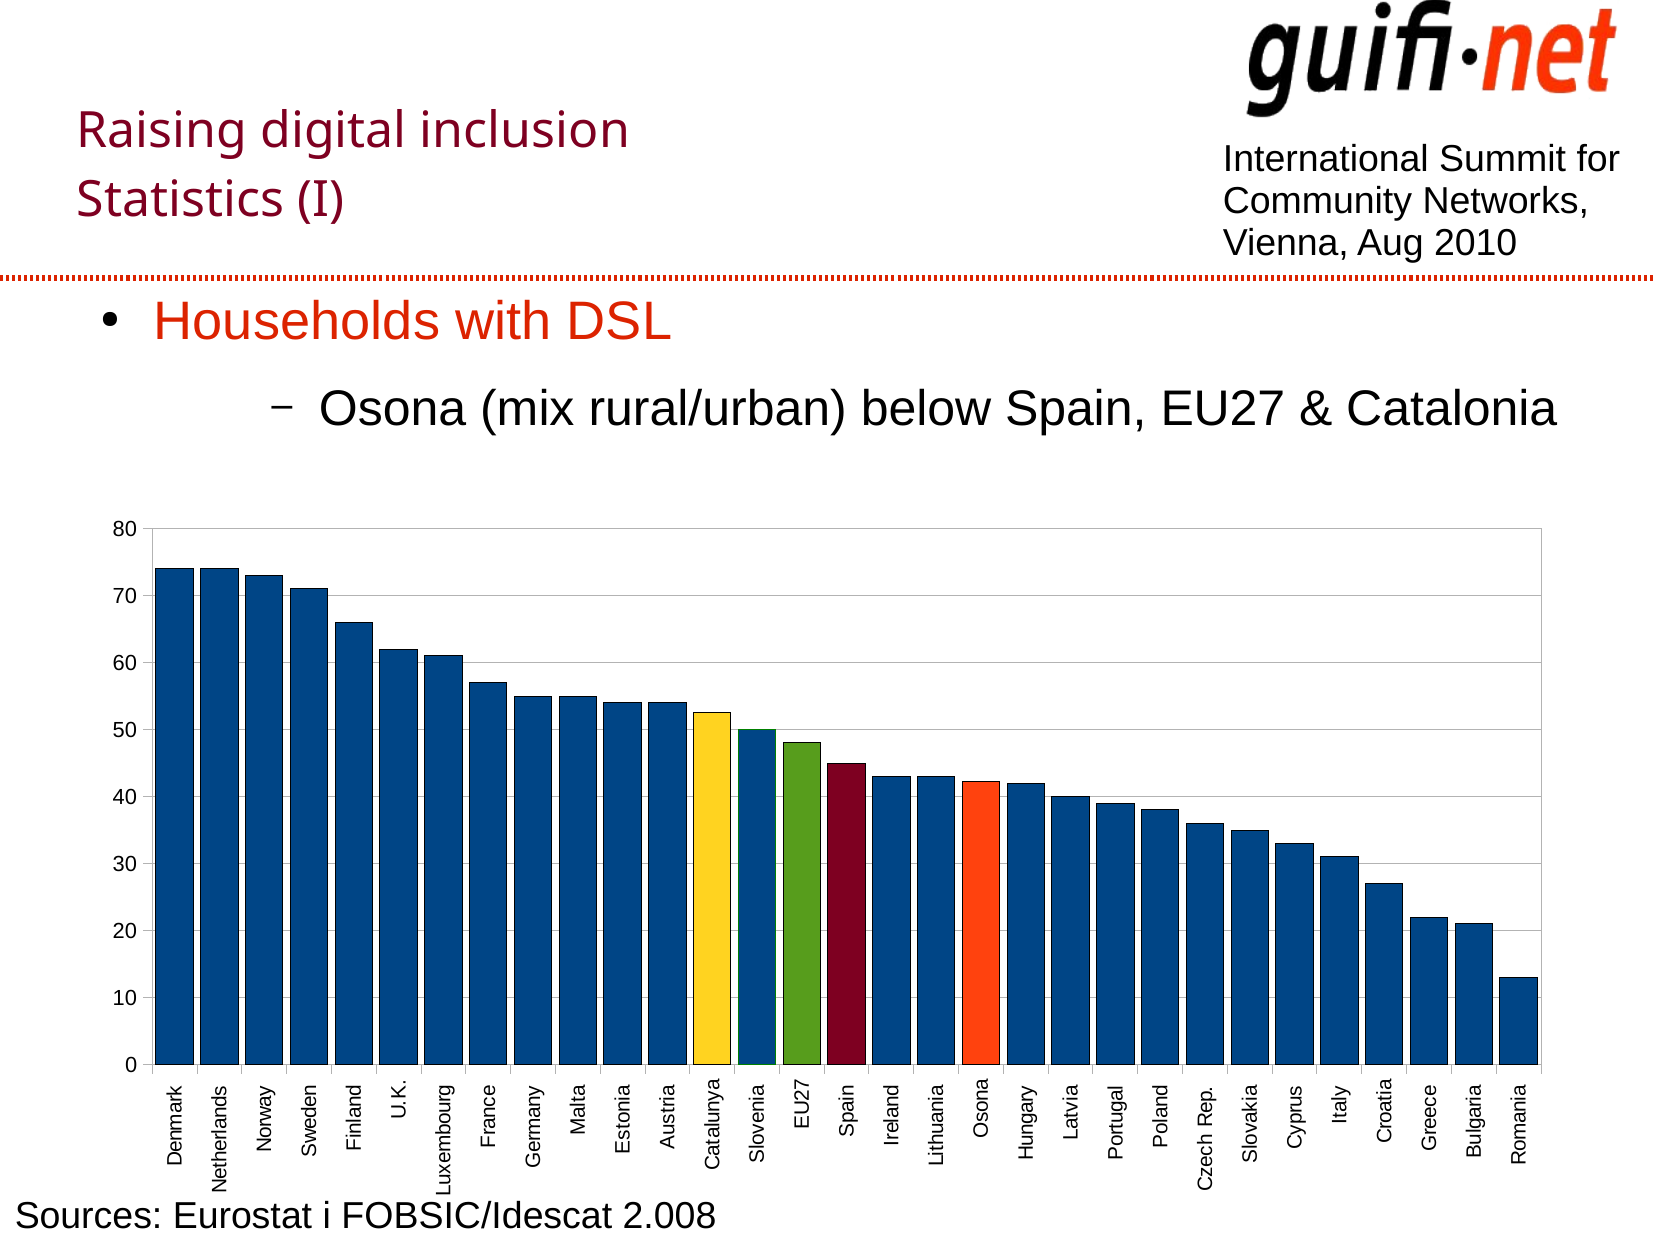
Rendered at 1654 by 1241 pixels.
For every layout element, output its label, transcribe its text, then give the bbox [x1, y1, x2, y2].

text_box Sources: Eurostat i FOBSIC/Idescat 2.008 [0, 1187, 732, 1241]
chart [82, 692, 1571, 1211]
list Households with DSL Osona (mix rural/urban) below Spain, EU27 & Catalonia [82, 301, 1571, 692]
picture [1240, 0, 1625, 119]
title Raising digital inclusion Statistics (I) [76, 59, 1093, 267]
